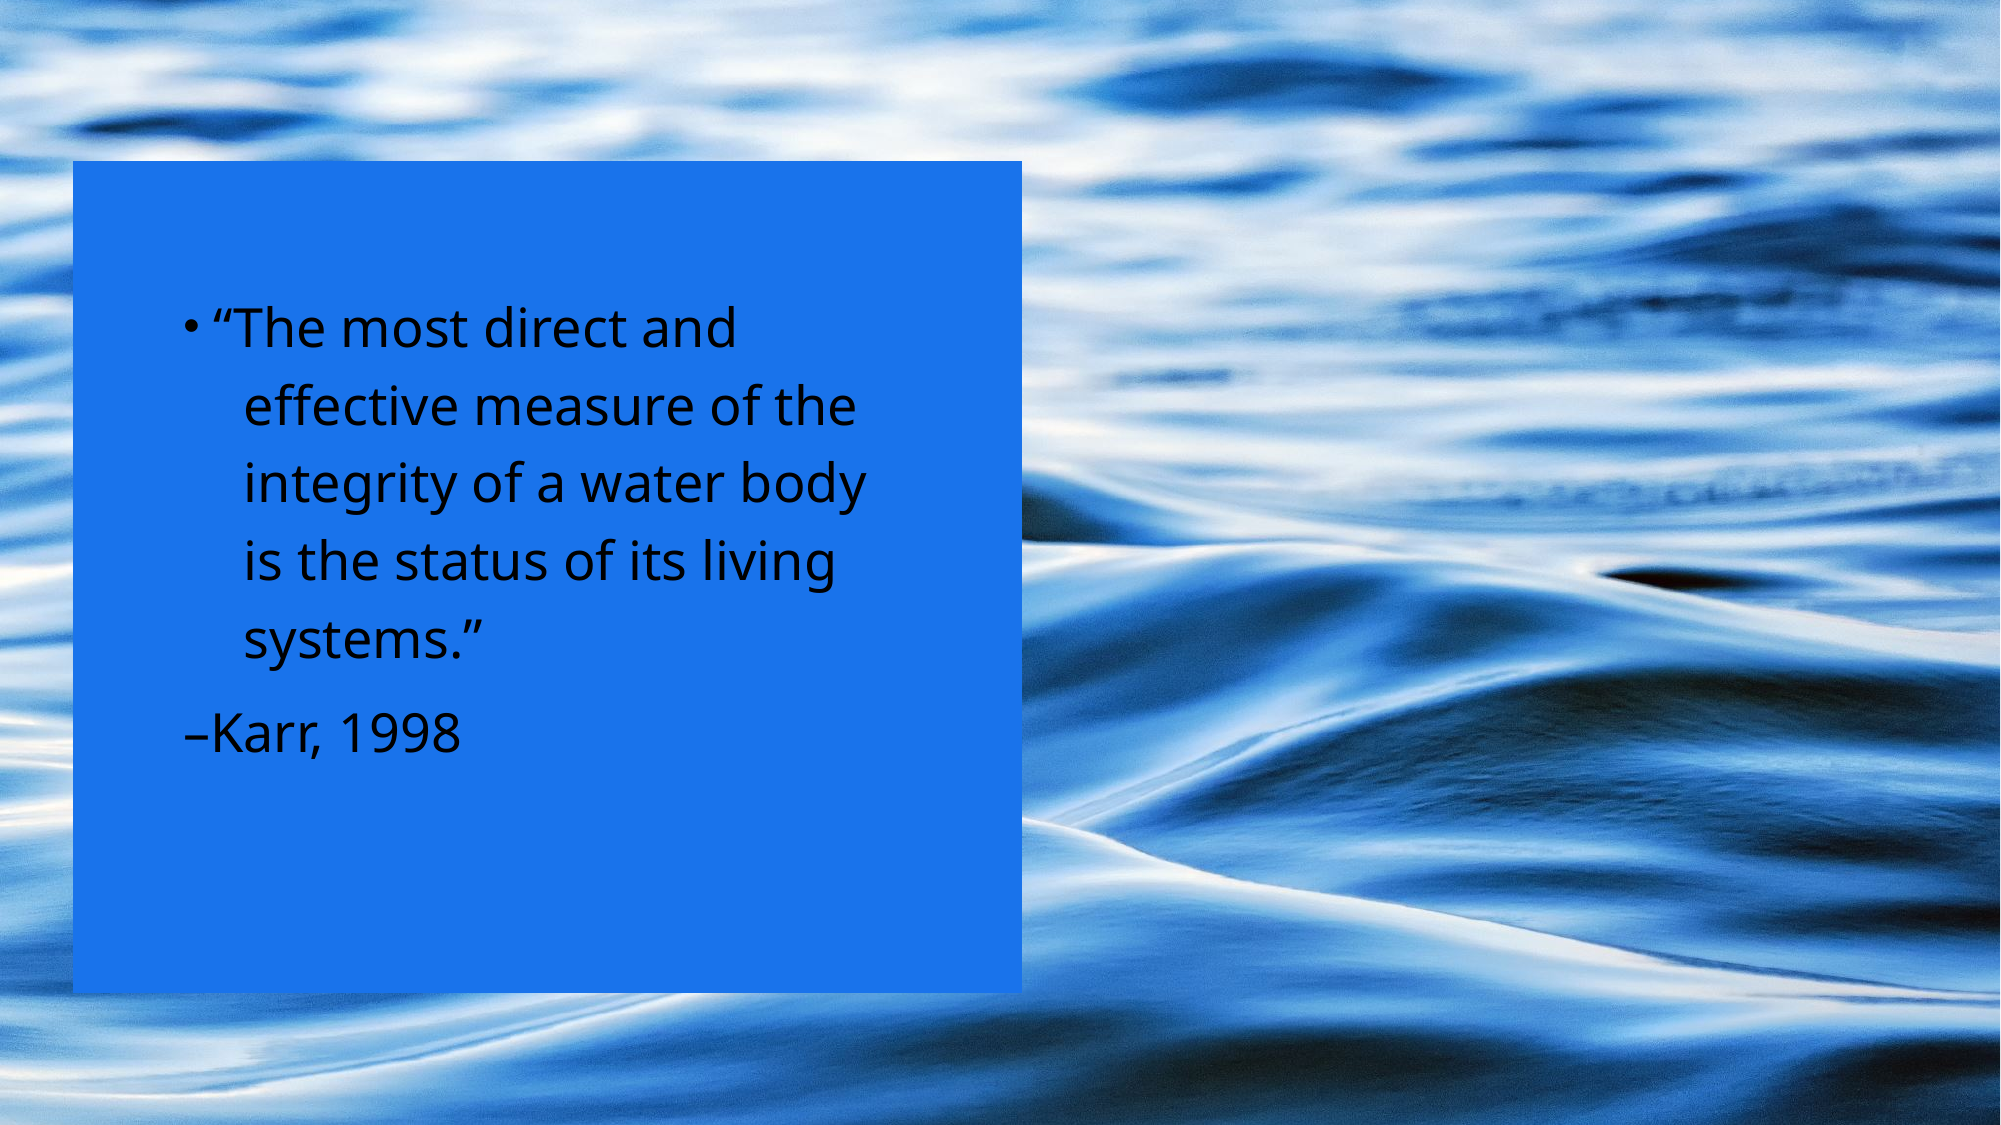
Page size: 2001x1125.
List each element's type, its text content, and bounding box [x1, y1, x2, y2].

picture [0, 0, 2000, 1125]
text_box [86, 161, 1022, 993]
list “The most direct and effective measure of the integrity of a water body is the status of its living systems.” –Karr, 1998 [168, 272, 934, 775]
